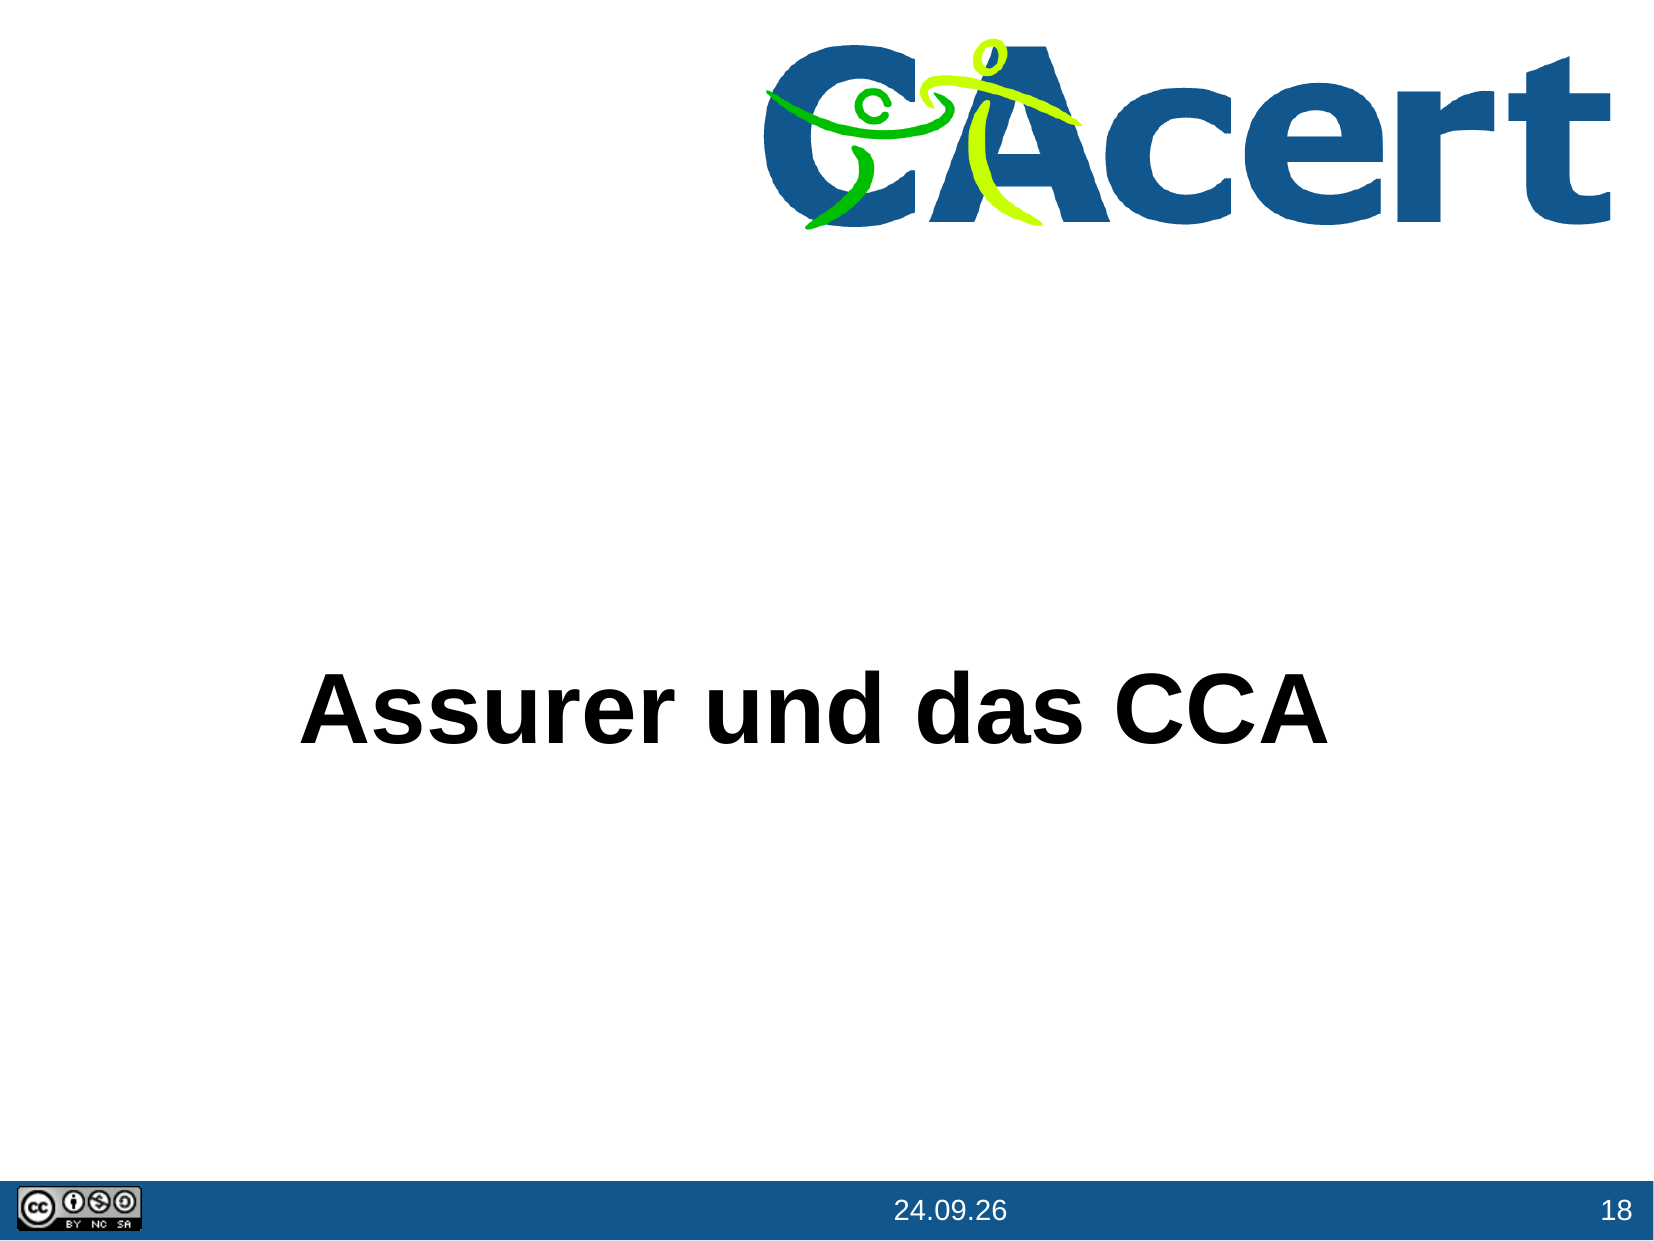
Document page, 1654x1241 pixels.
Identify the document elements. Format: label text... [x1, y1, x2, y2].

picture [17, 1186, 142, 1231]
title Assurer und das CCA [70, 295, 1560, 1123]
picture [761, 35, 1613, 231]
